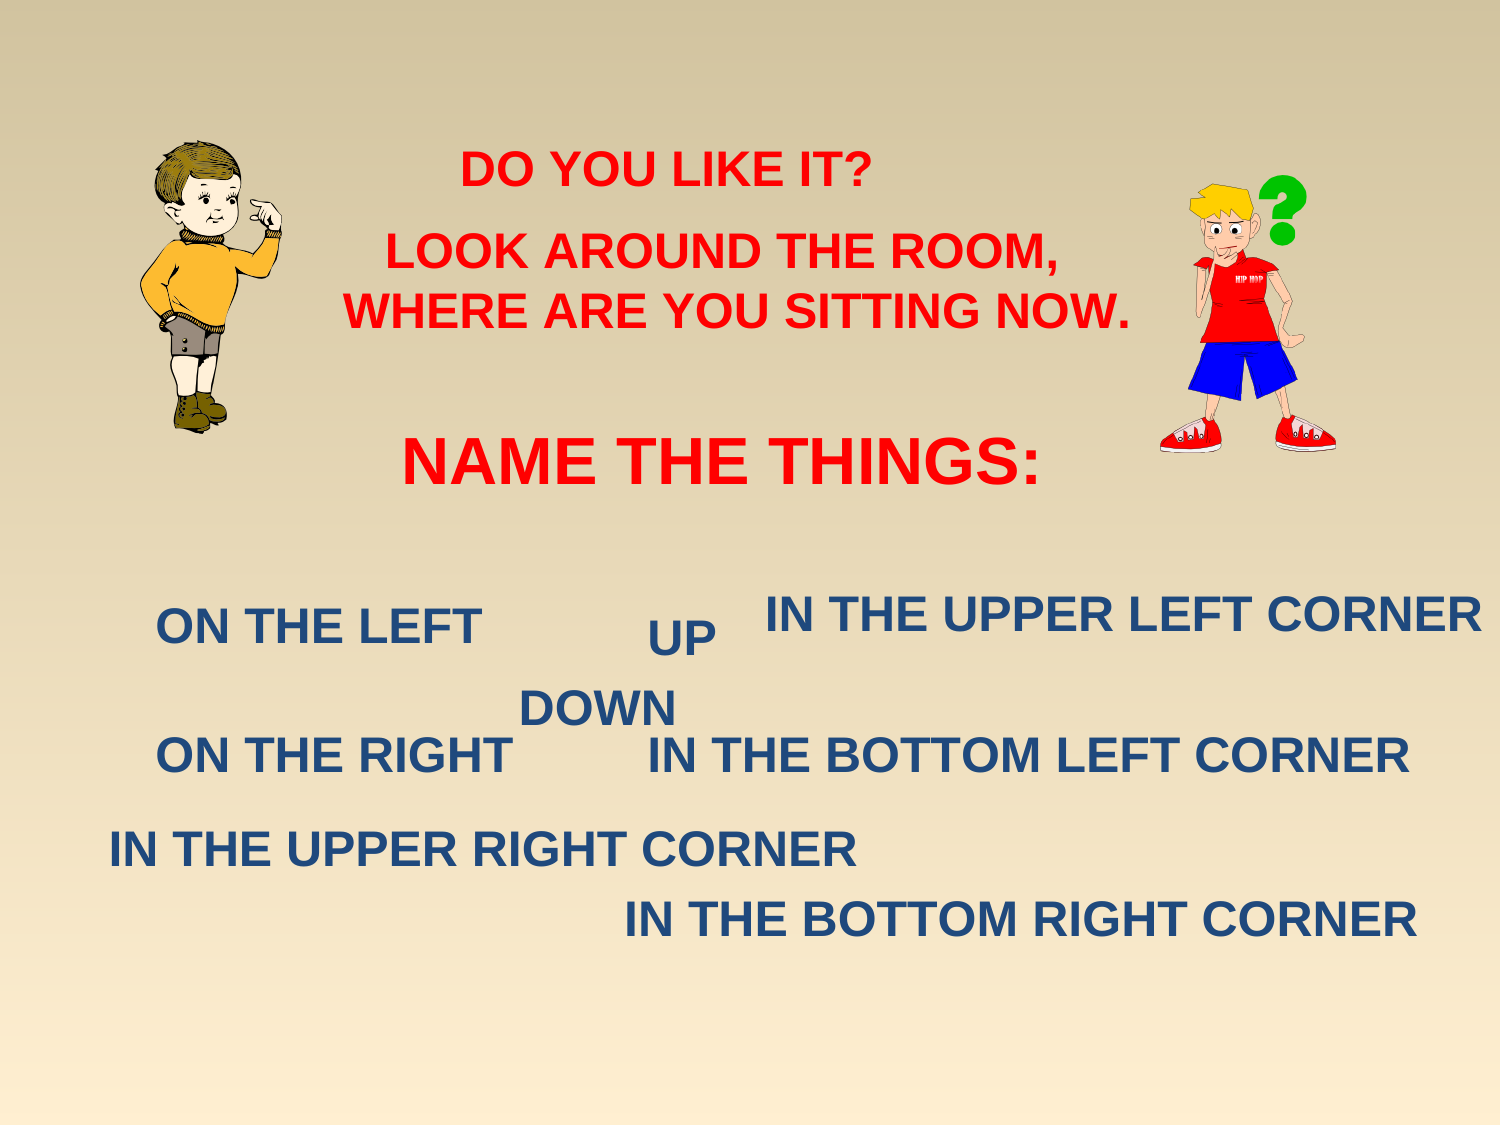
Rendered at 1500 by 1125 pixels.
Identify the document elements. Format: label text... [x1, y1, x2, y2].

text_box LOOK AROUND THE ROOM, WHERE ARE YOU SITTING NOW. [328, 210, 1160, 347]
text_box ON THE LEFT [140, 585, 540, 662]
text_box IN THE BOTTOM LEFT CORNER [632, 714, 1465, 791]
text_box ON THE RIGHT [140, 714, 575, 791]
text_box IN THE UPPER LEFT CORNER [750, 574, 1500, 650]
picture [140, 140, 282, 434]
text_box NAME THE THINGS: [386, 410, 1149, 506]
text_box DO YOU LIKE IT? [445, 128, 1044, 205]
text_box DOWN [649, 699, 658, 714]
picture [1160, 175, 1336, 453]
text_box DOWN [503, 667, 715, 744]
text_box IN THE UPPER RIGHT CORNER [93, 808, 997, 884]
text_box IN THE BOTTOM RIGHT CORNER [609, 878, 1500, 955]
text_box UP [632, 597, 856, 674]
